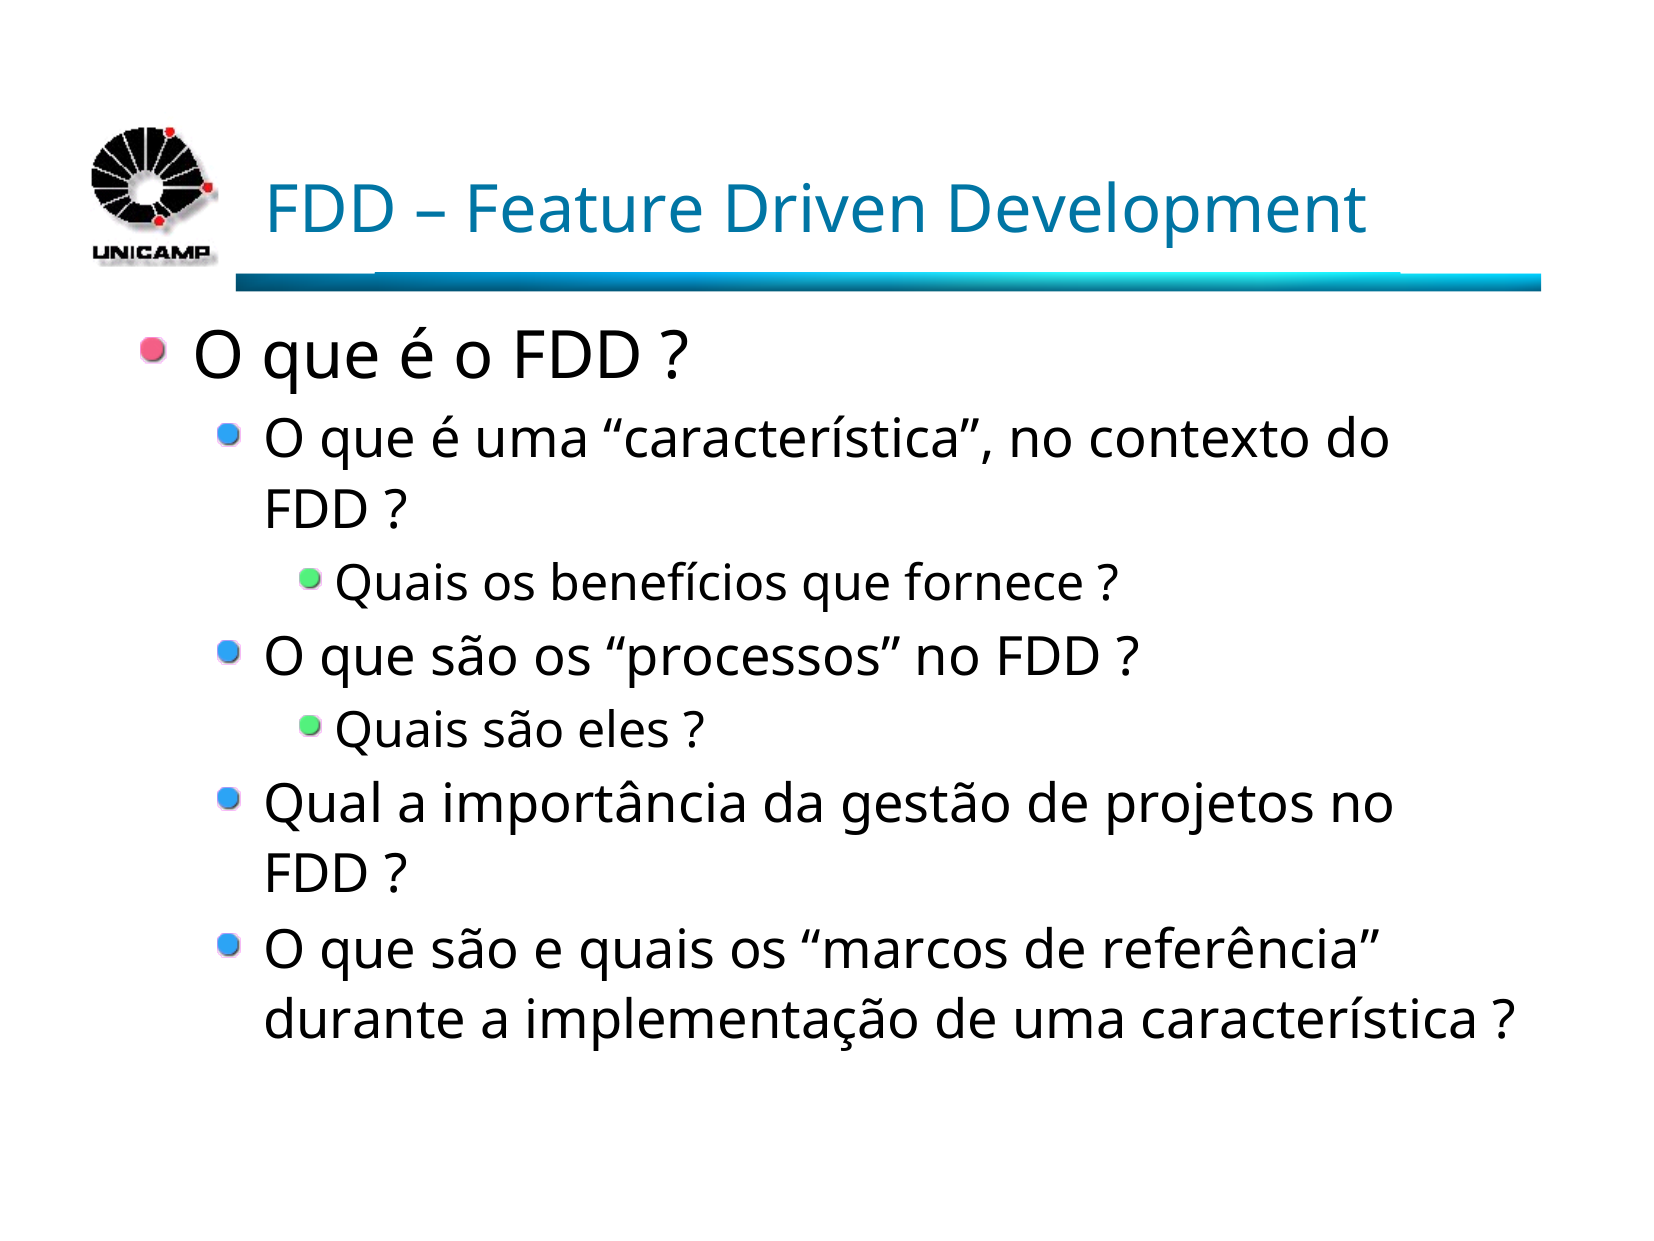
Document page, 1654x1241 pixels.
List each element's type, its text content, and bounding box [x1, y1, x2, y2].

title FDD – Feature Driven Development [264, 57, 1534, 250]
list O que é o FDD ? O que é uma “característica”, no contexto do FDD ? Quais os benefícios que fornece ? O que são os “processos” no FDD ? Quais são eles ? Qual a importância da gestão de projetos no FDD ? O que são e quais os “marcos de referência” durante a implementação de uma característica ? [121, 309, 1534, 1167]
picture [125, 272, 1654, 295]
